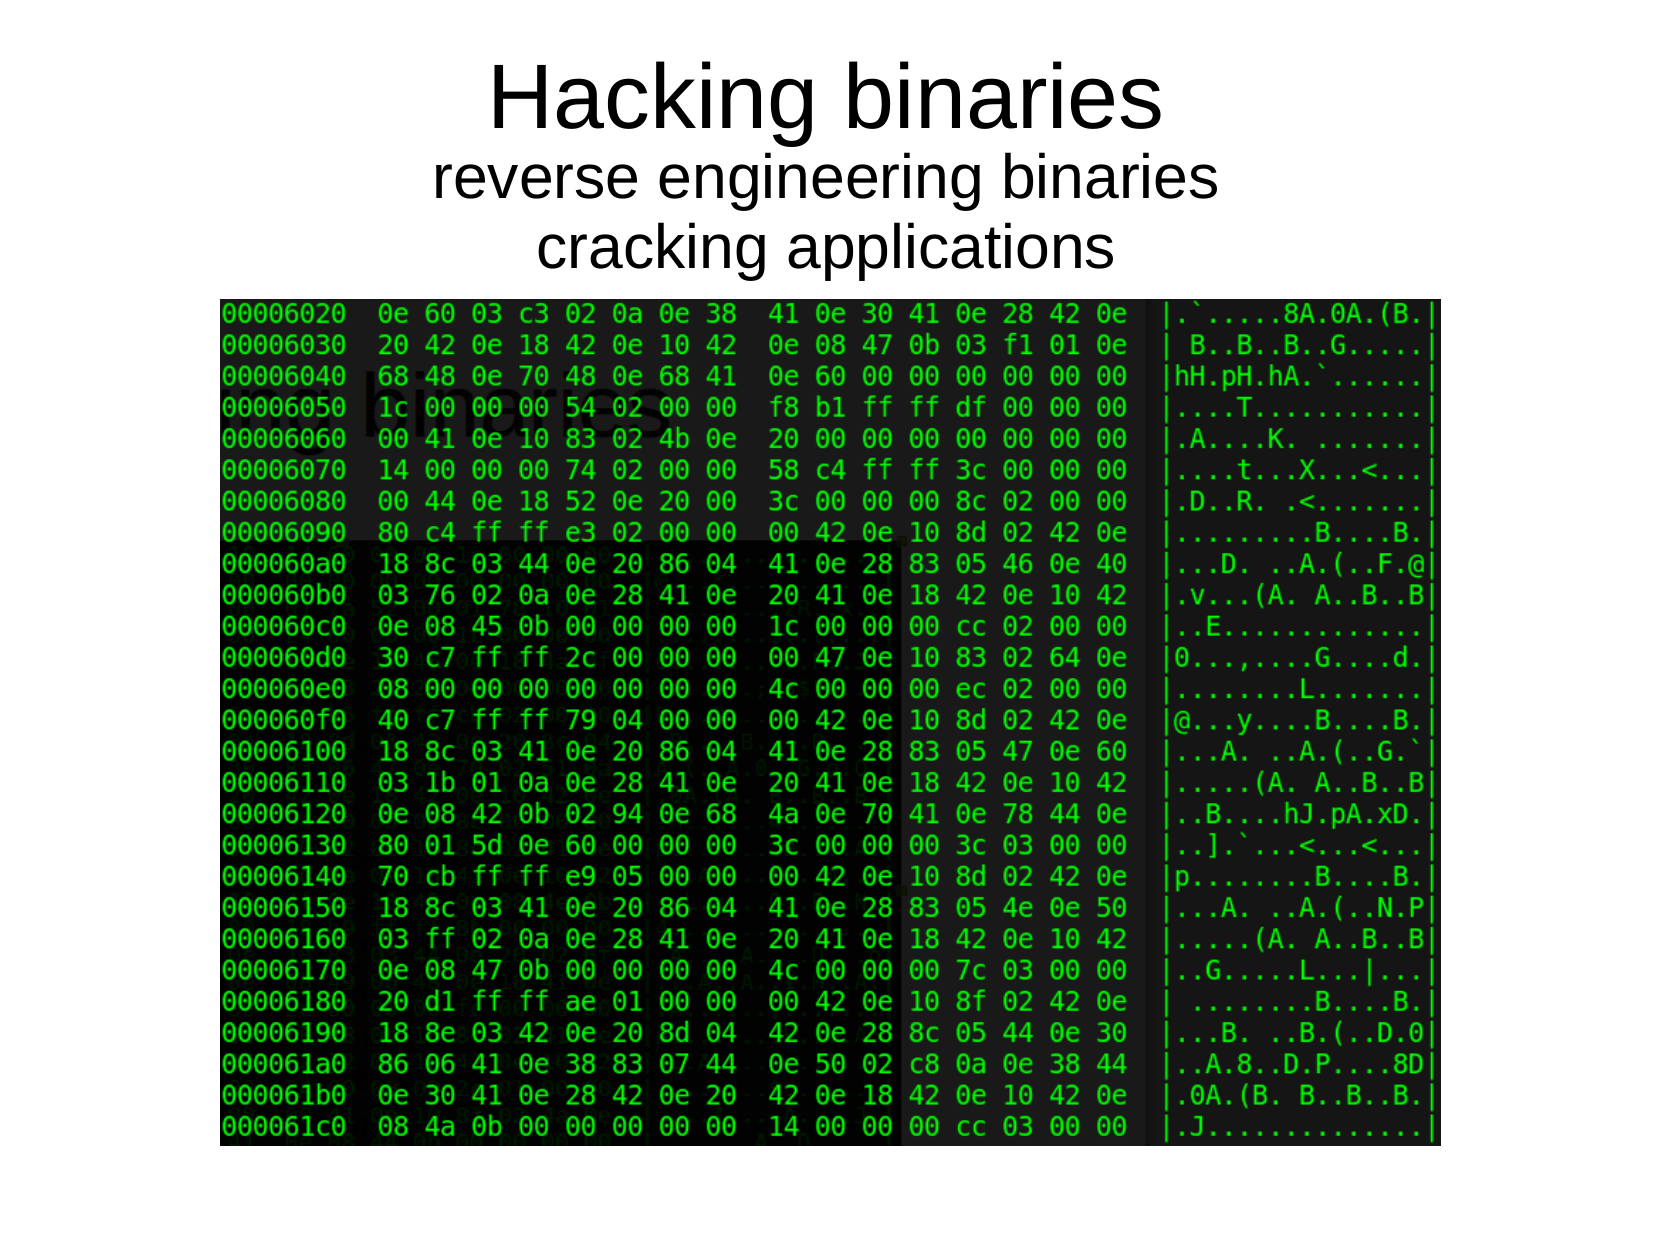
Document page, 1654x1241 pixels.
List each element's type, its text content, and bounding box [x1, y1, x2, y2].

title Hacking binaries [82, 15, 1571, 179]
picture [220, 299, 1441, 1146]
text_box reverse engineering binaries cracking applications [417, 135, 1236, 290]
